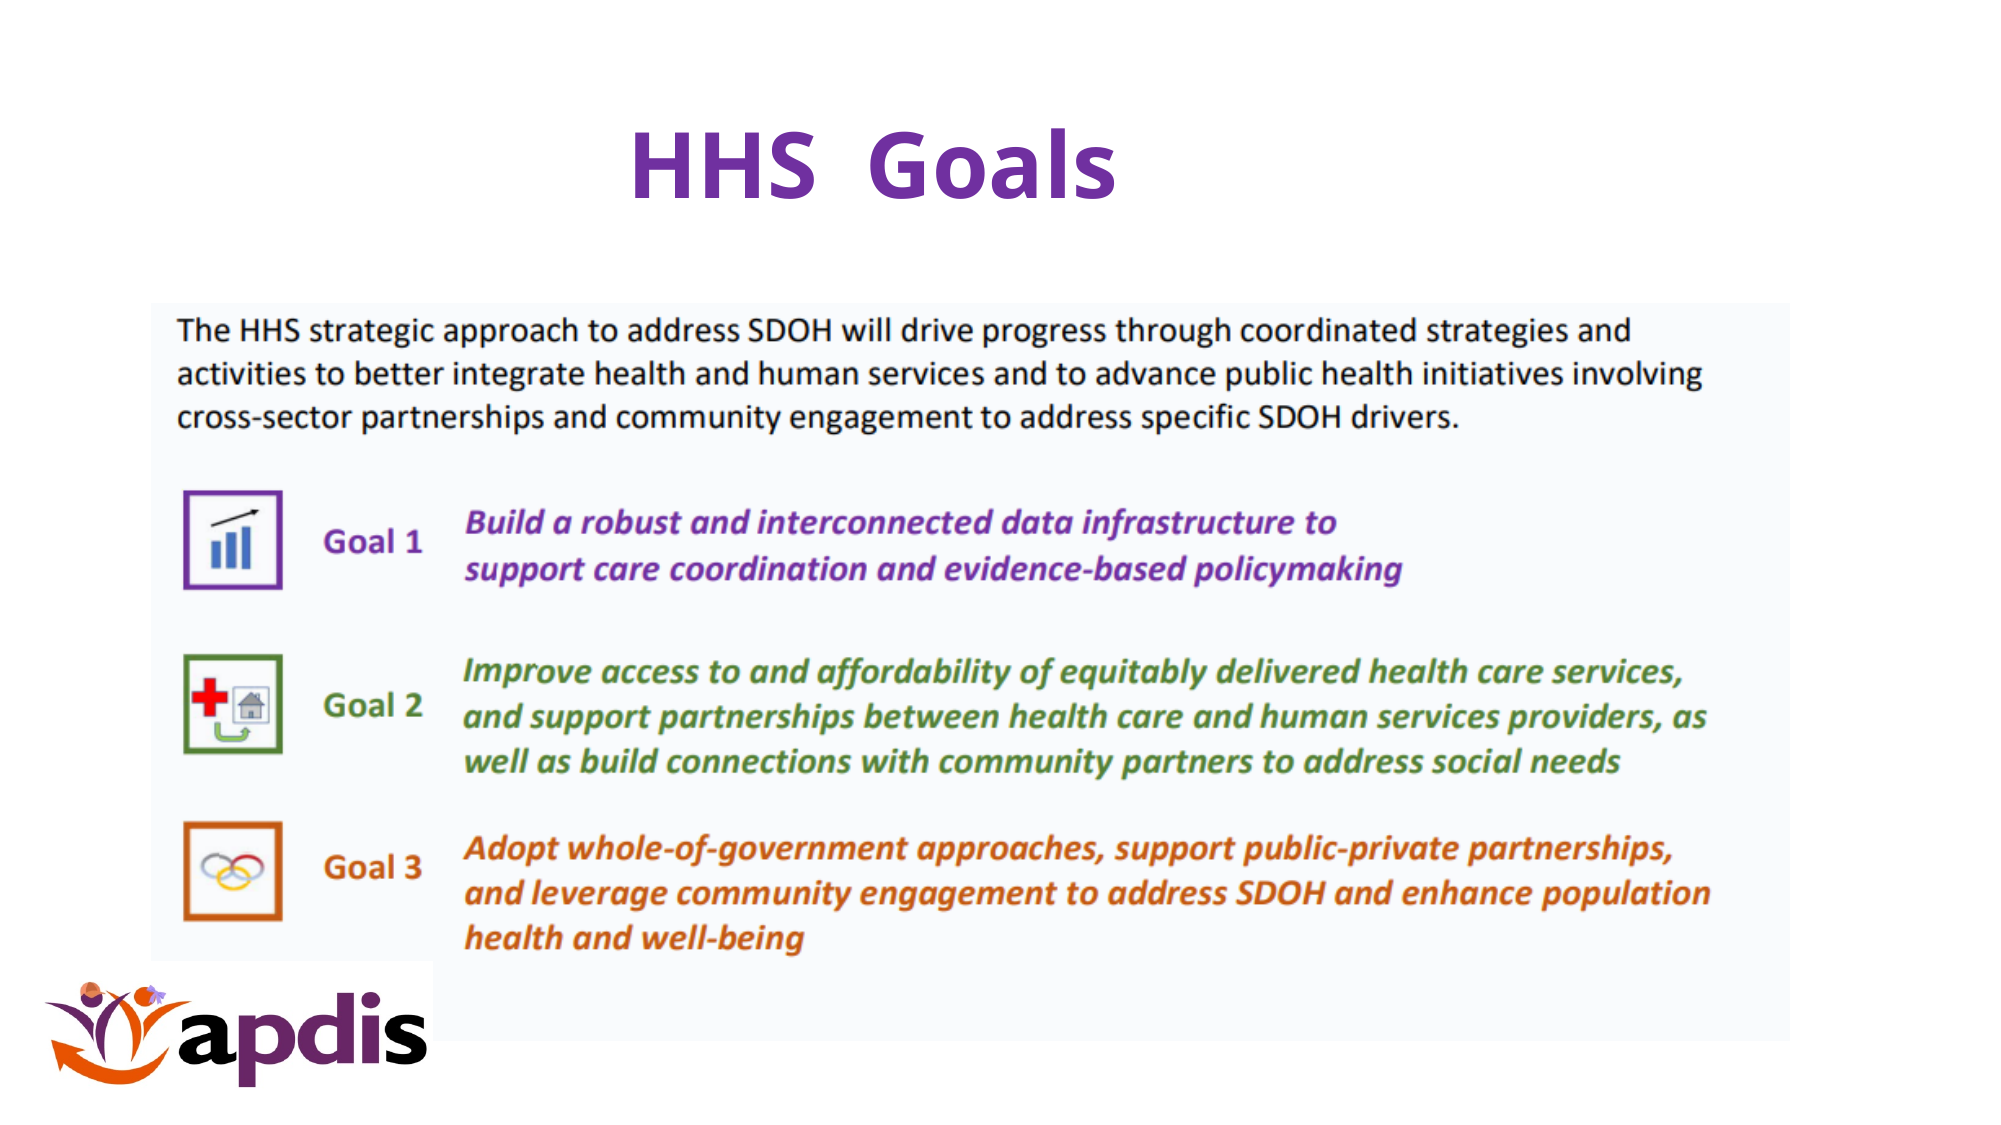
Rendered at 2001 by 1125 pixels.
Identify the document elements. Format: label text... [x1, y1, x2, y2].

title HHS Goals [137, 59, 1863, 278]
picture [20, 303, 1790, 1105]
